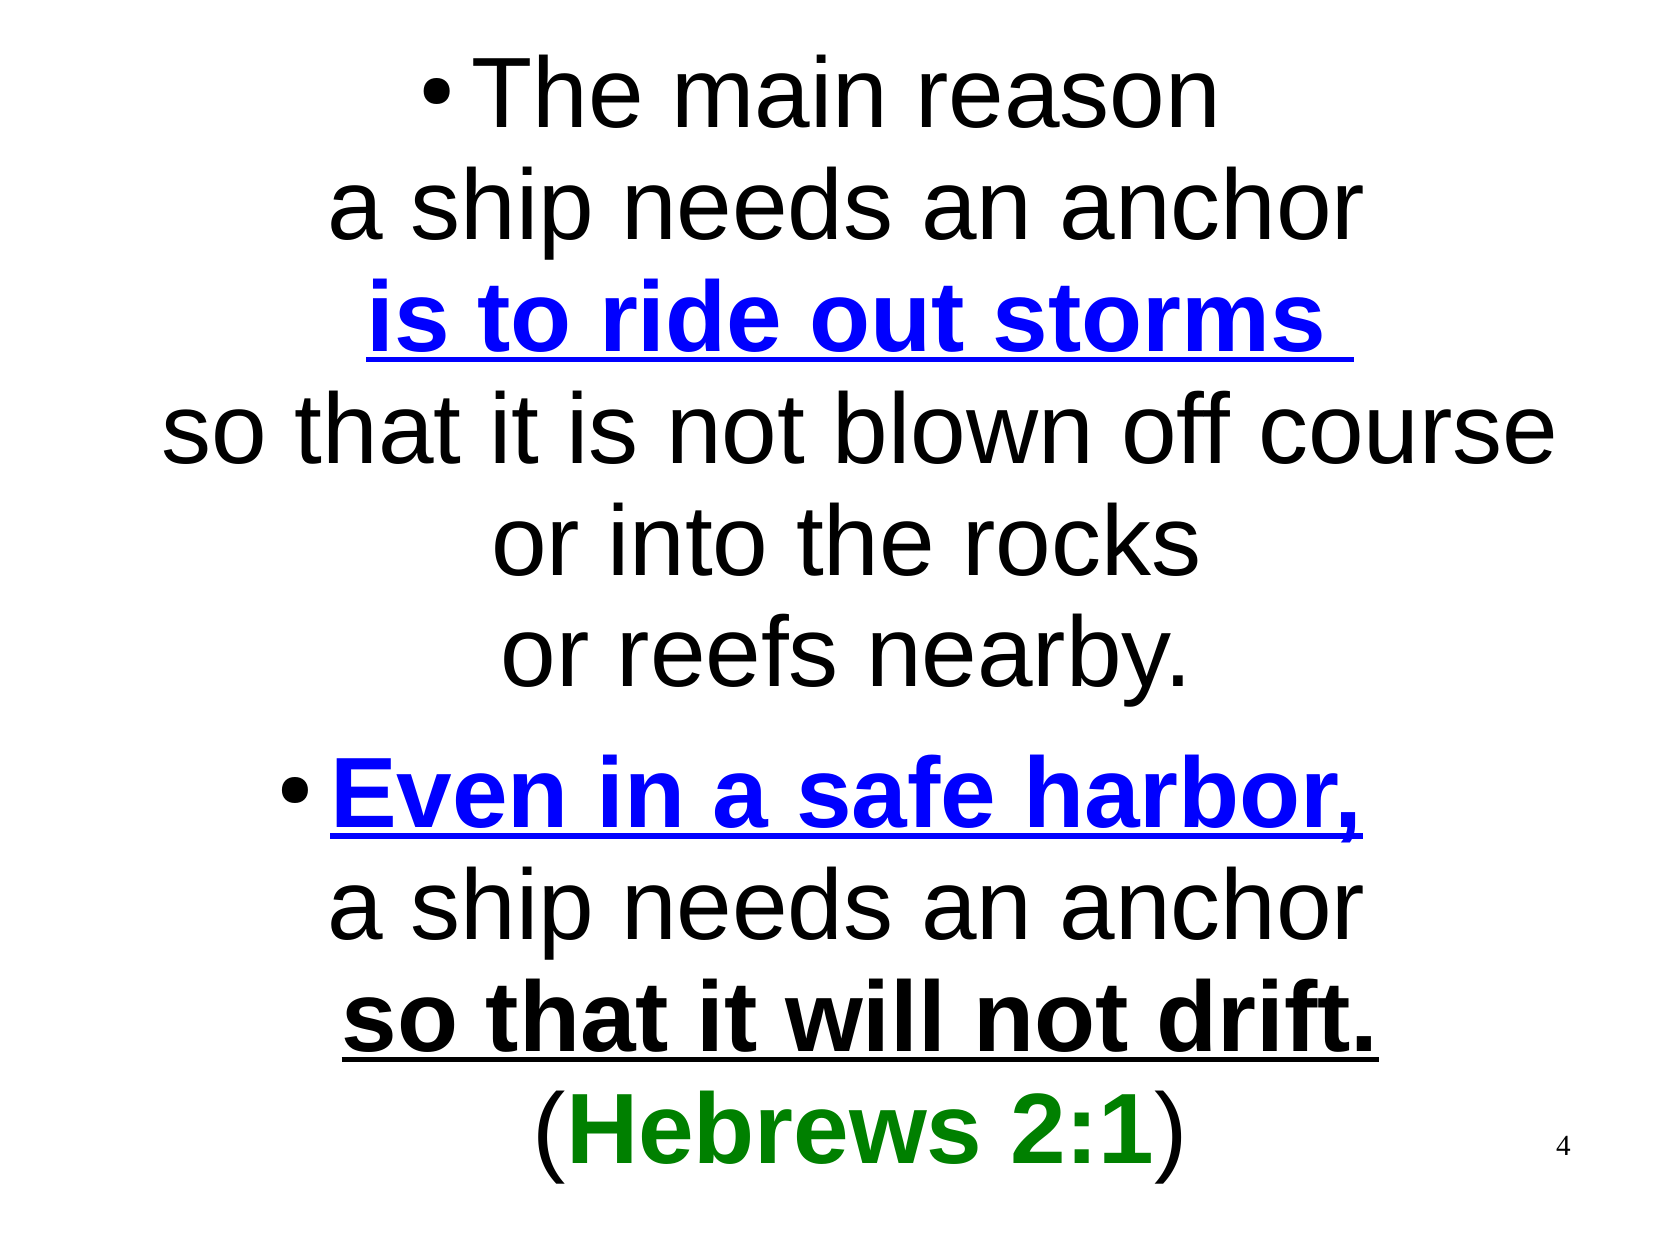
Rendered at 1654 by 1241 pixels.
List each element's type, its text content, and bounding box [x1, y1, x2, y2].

list The main reason a ship needs an anchor is to ride out storms so that it is not blown off course or into the rocks or reefs nearby. Even in a safe harbor, a ship needs an anchor so that it will not drift. (Hebrews 2:1) [37, 37, 1613, 1238]
